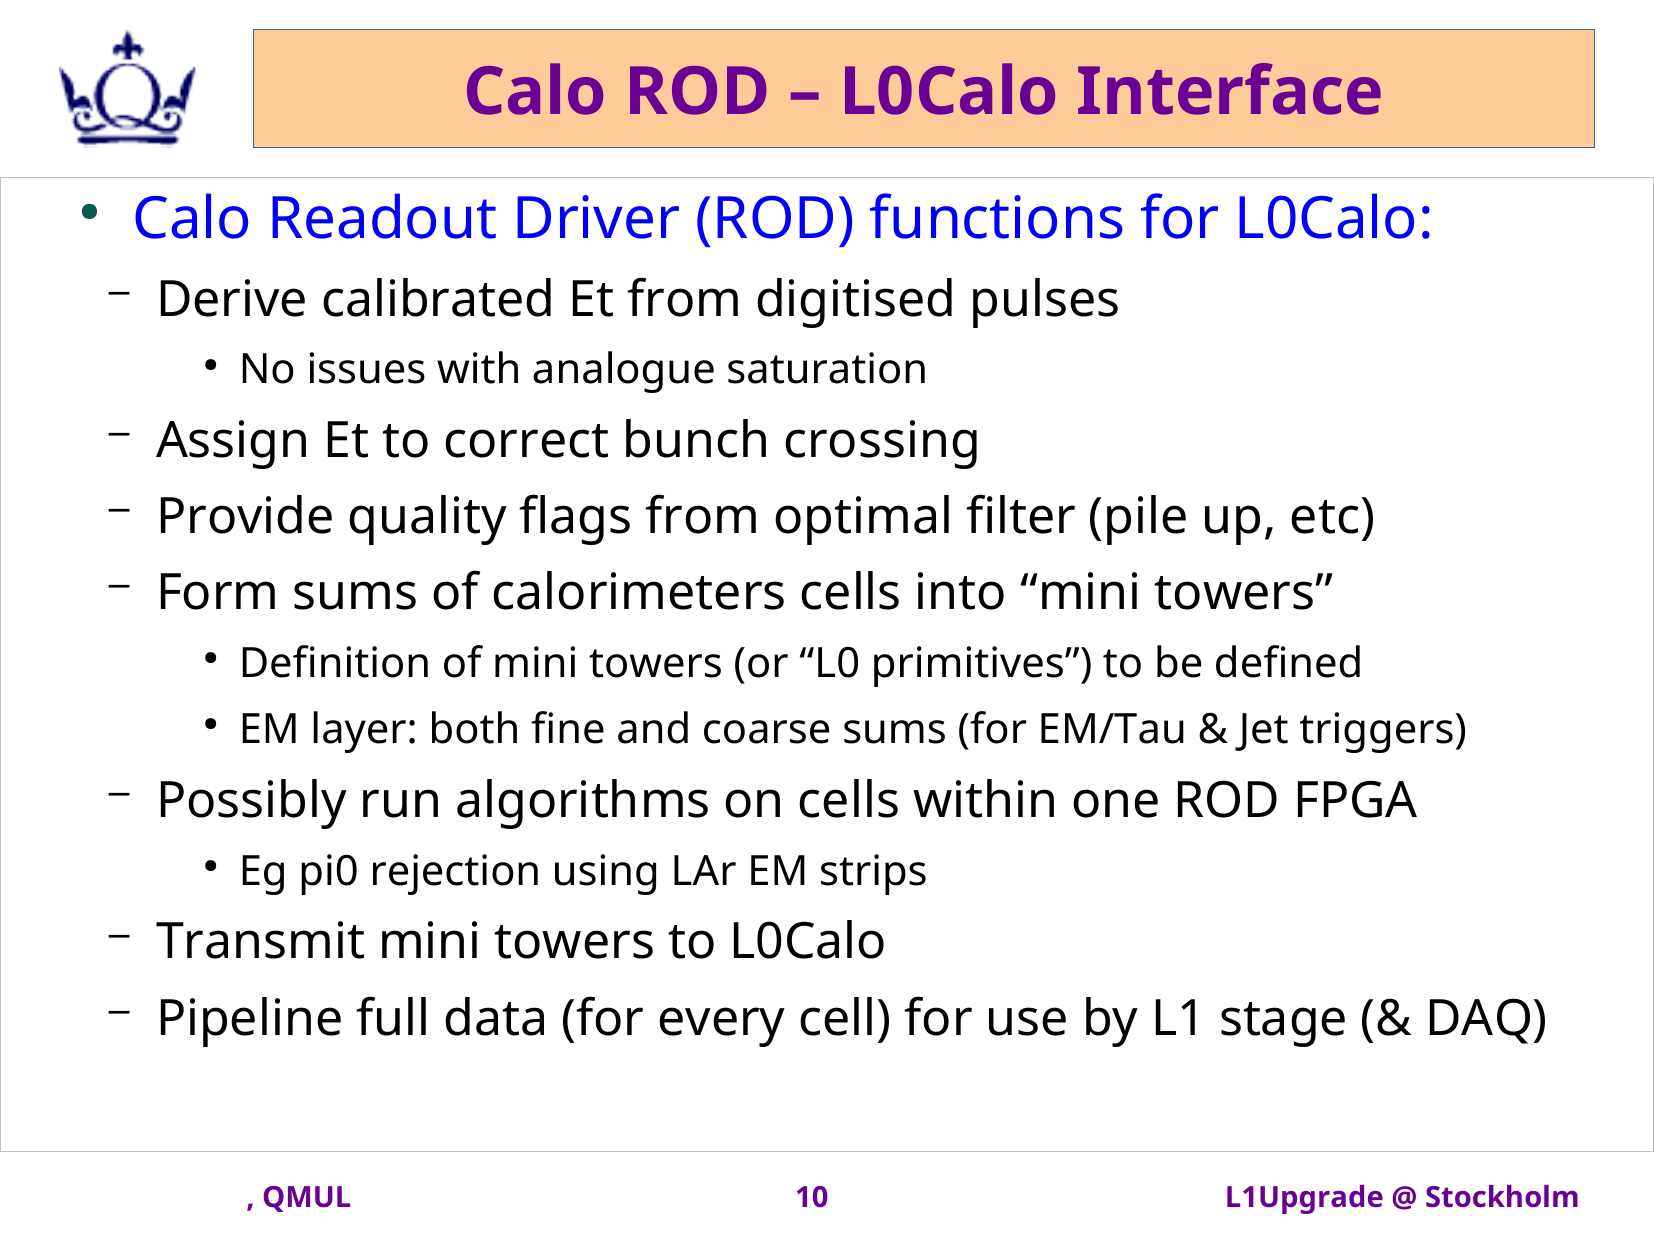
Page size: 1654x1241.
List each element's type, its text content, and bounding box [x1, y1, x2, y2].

list Calo Readout Driver (ROD) functions for L0Calo: Derive calibrated Et from digitised pulses No issues with analogue saturation Assign Et to correct bunch crossing Provide quality flags from optimal filter (pile up, etc) Form sums of calorimeters cells into “mini towers” Definition of mini towers (or “L0 primitives”) to be defined EM layer: both fine and coarse sums (for EM/Tau & Jet triggers) Possibly run algorithms on cells within one ROD FPGA Eg pi0 rejection using LAr EM strips Transmit mini towers to L0Calo Pipeline full data (for every cell) for use by L1 stage (& DAQ) [61, 181, 1605, 1149]
title Calo ROD – L0Calo Interface [253, 29, 1595, 148]
picture [59, 29, 200, 148]
